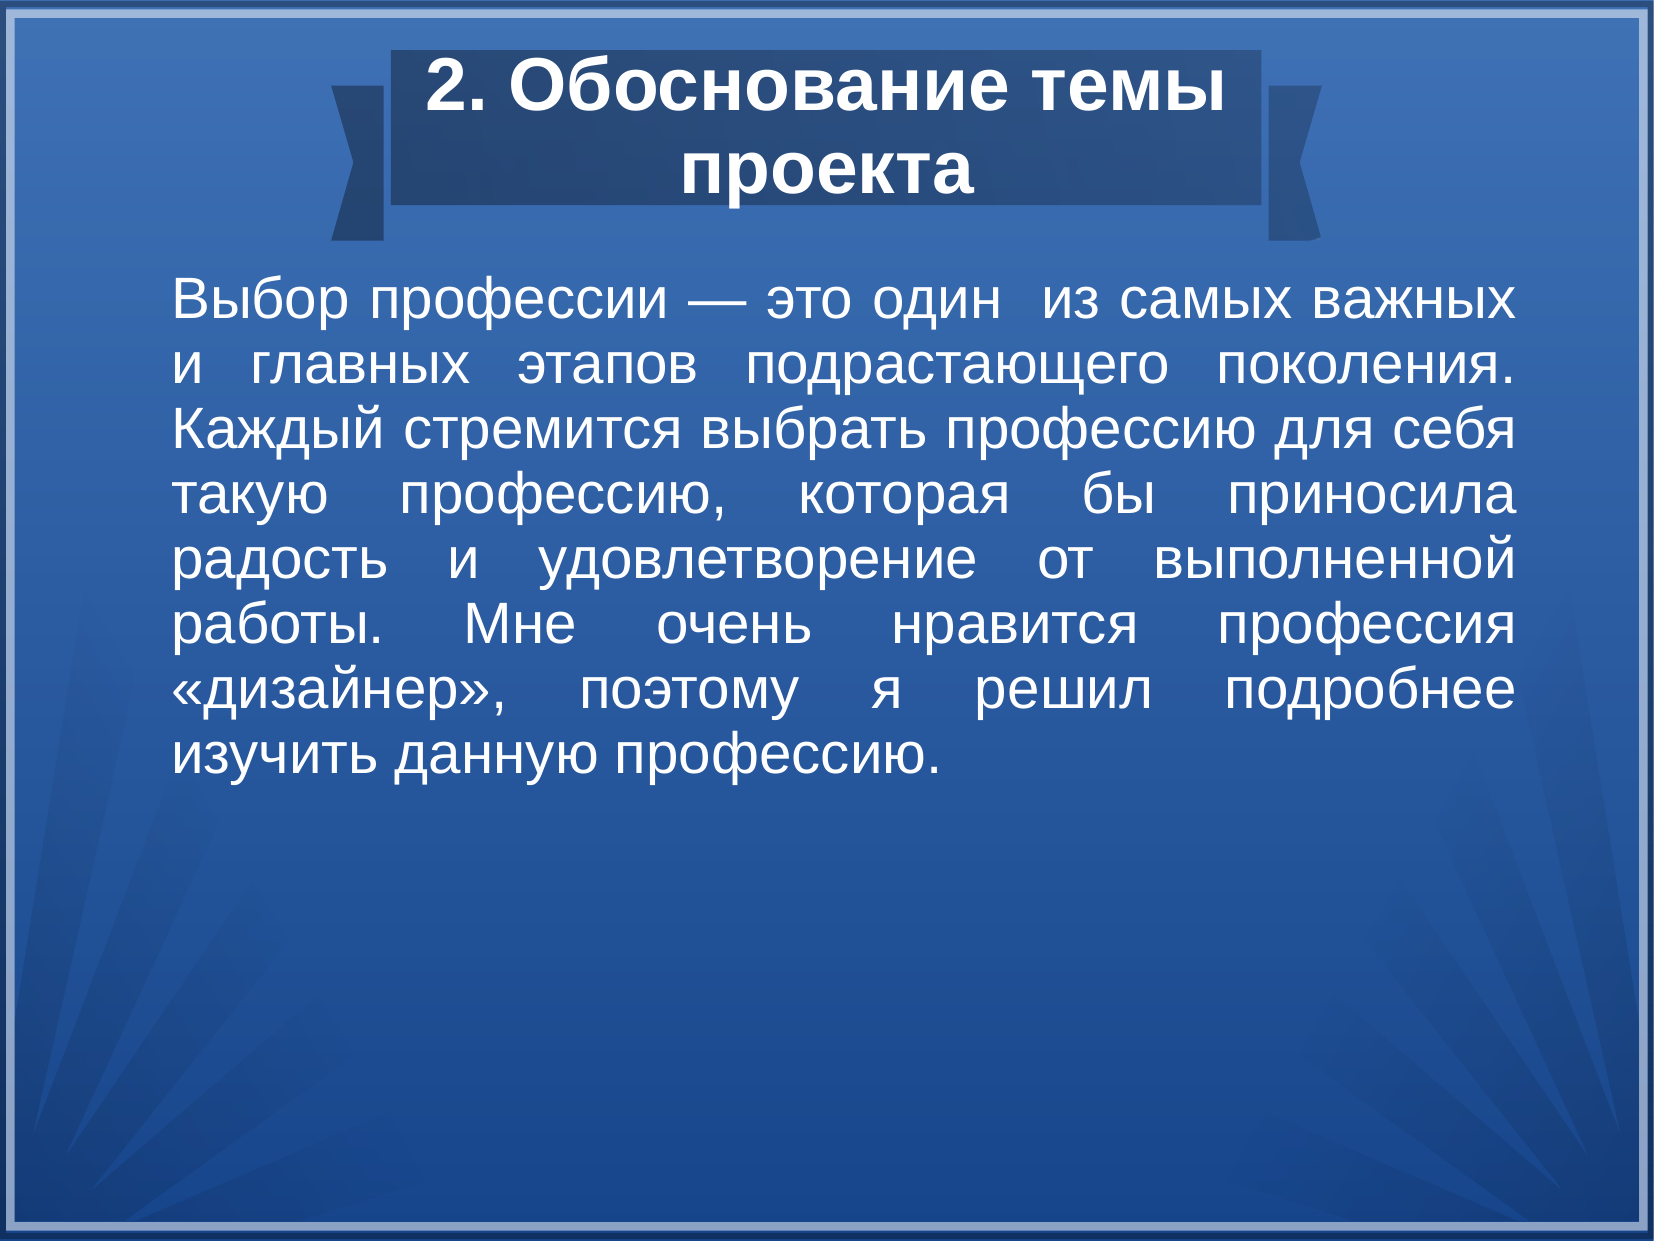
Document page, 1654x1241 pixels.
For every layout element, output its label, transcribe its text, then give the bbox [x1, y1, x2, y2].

title 2. Обоснование темы проекта [389, 23, 1264, 229]
list Выбор профессии — это один из самых важных и главных этапов подрастающего поколения. Каждый стремится выбрать профессию для себя такую профессию, которая бы приносила радость и удовлетворение от выполненной работы. Мне очень нравится профессия «дизайнер», поэтому я решил подробнее изучить данную профессию. [29, 265, 1518, 1097]
